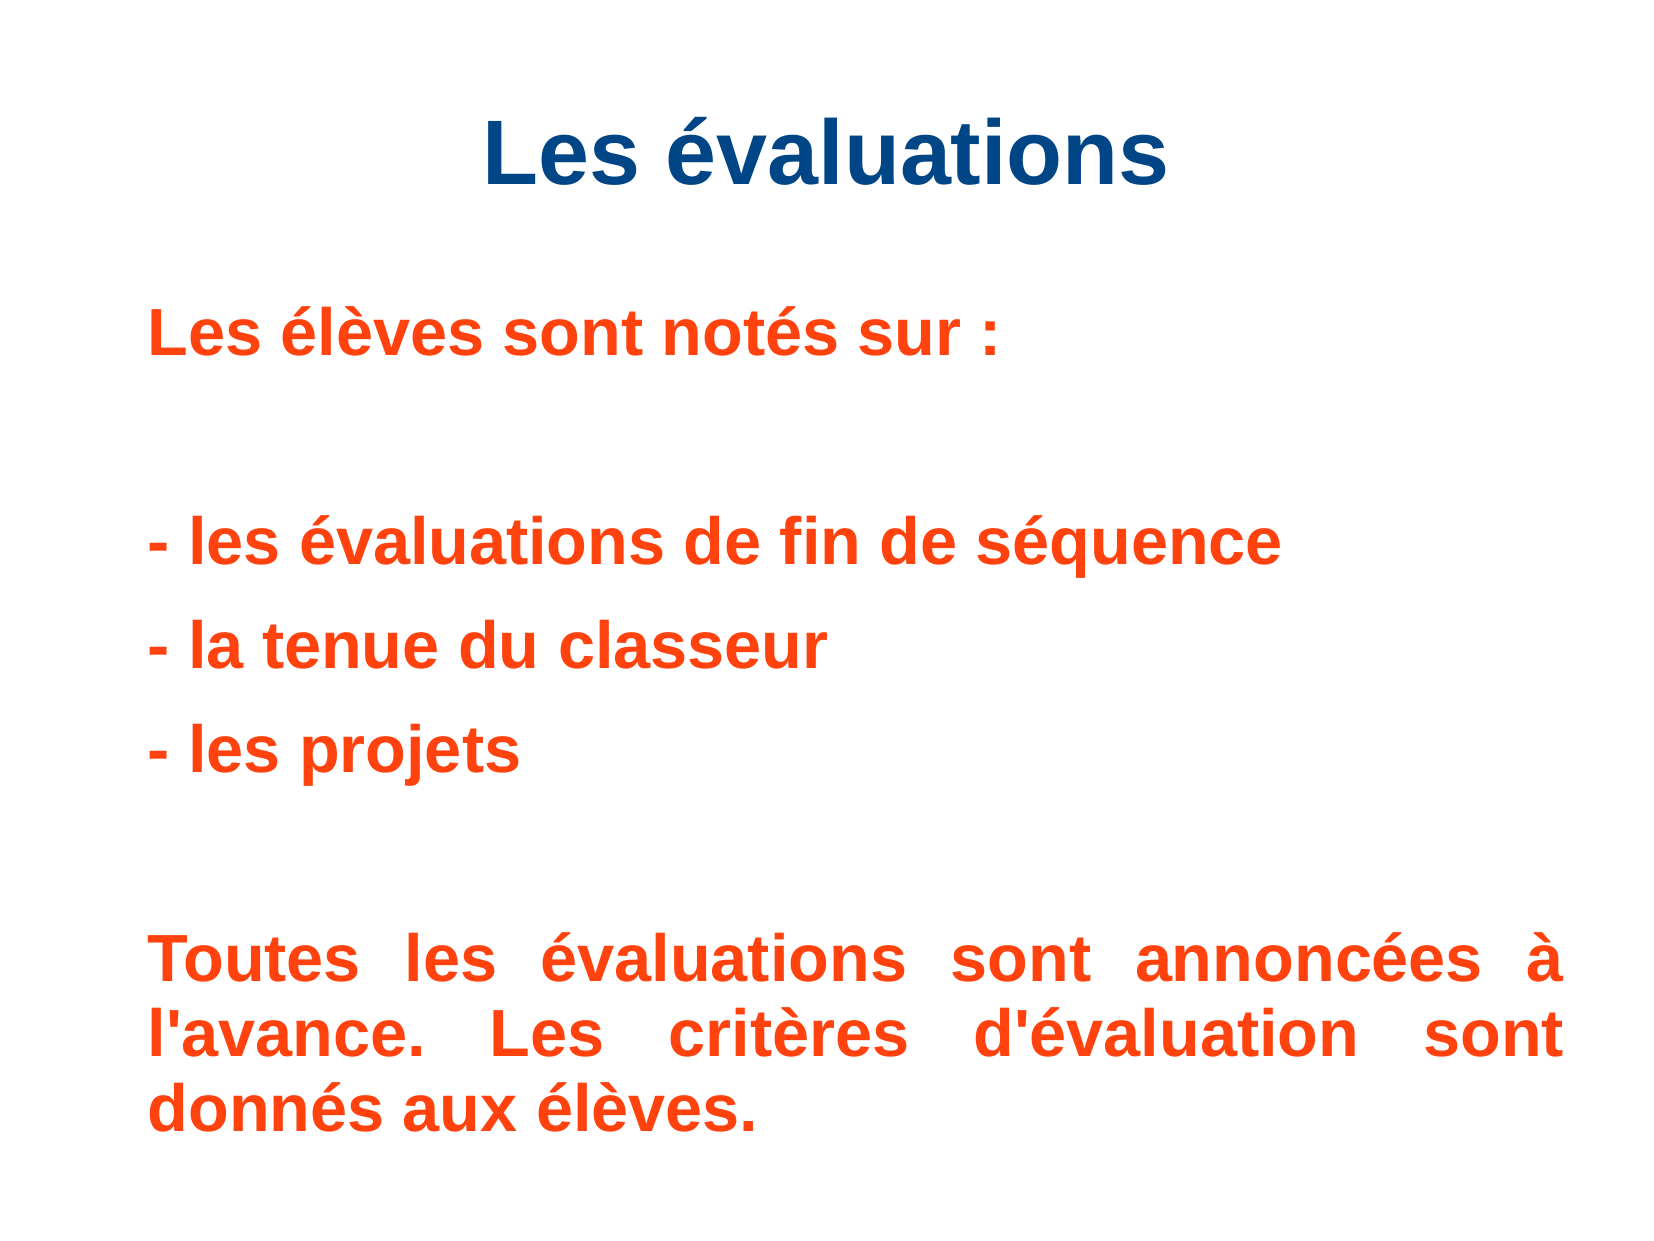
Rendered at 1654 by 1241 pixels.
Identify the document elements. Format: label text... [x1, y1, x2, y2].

title Les évaluations [82, 49, 1571, 257]
list Les élèves sont notés sur : - les évaluations de fin de séquence - la tenue du classeur - les projets Toutes les évaluations sont annoncées à l'avance. Les critères d'évaluation sont donnés aux élèves. [76, 295, 1565, 1146]
